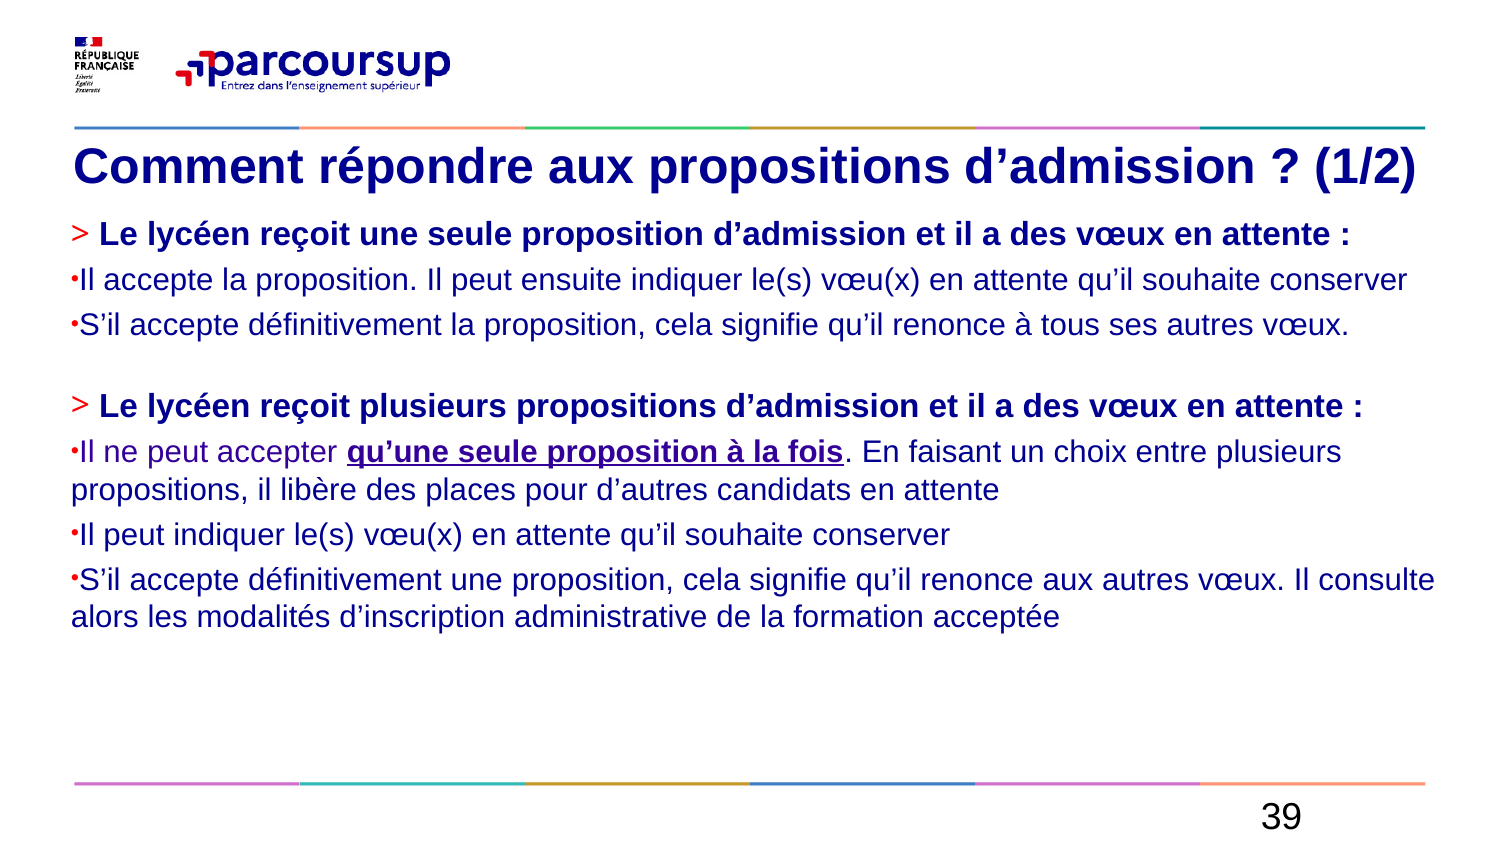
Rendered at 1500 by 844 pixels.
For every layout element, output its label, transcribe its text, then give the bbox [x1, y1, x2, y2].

text_box [1246, 784, 1438, 844]
title Comment répondre aux propositions d’admission ? (1/2) [59, 132, 1500, 206]
list Le lycéen reçoit une seule proposition d’admission et il a des vœux en attente : Il accepte la proposition. Il peut ensuite indiquer le(s) vœu(x) en attente qu’il souhaite conserver S’il accepte définitivement la proposition, cela signifie qu’il renonce à tous ses autres vœux. Le lycéen reçoit plusieurs propositions d’admission et il a des vœux en attente : Il ne peut accepter qu’une seule proposition à la fois. En faisant un choix entre plusieurs propositions, il libère des places pour d’autres candidats en attente Il peut indiquer le(s) vœu(x) en attente qu’il souhaite conserver S’il accepte définitivement une proposition, cela signifie qu’il renonce aux autres vœux. Il consulte alors les modalités d’inscription administrative de la formation acceptée [56, 204, 1471, 757]
